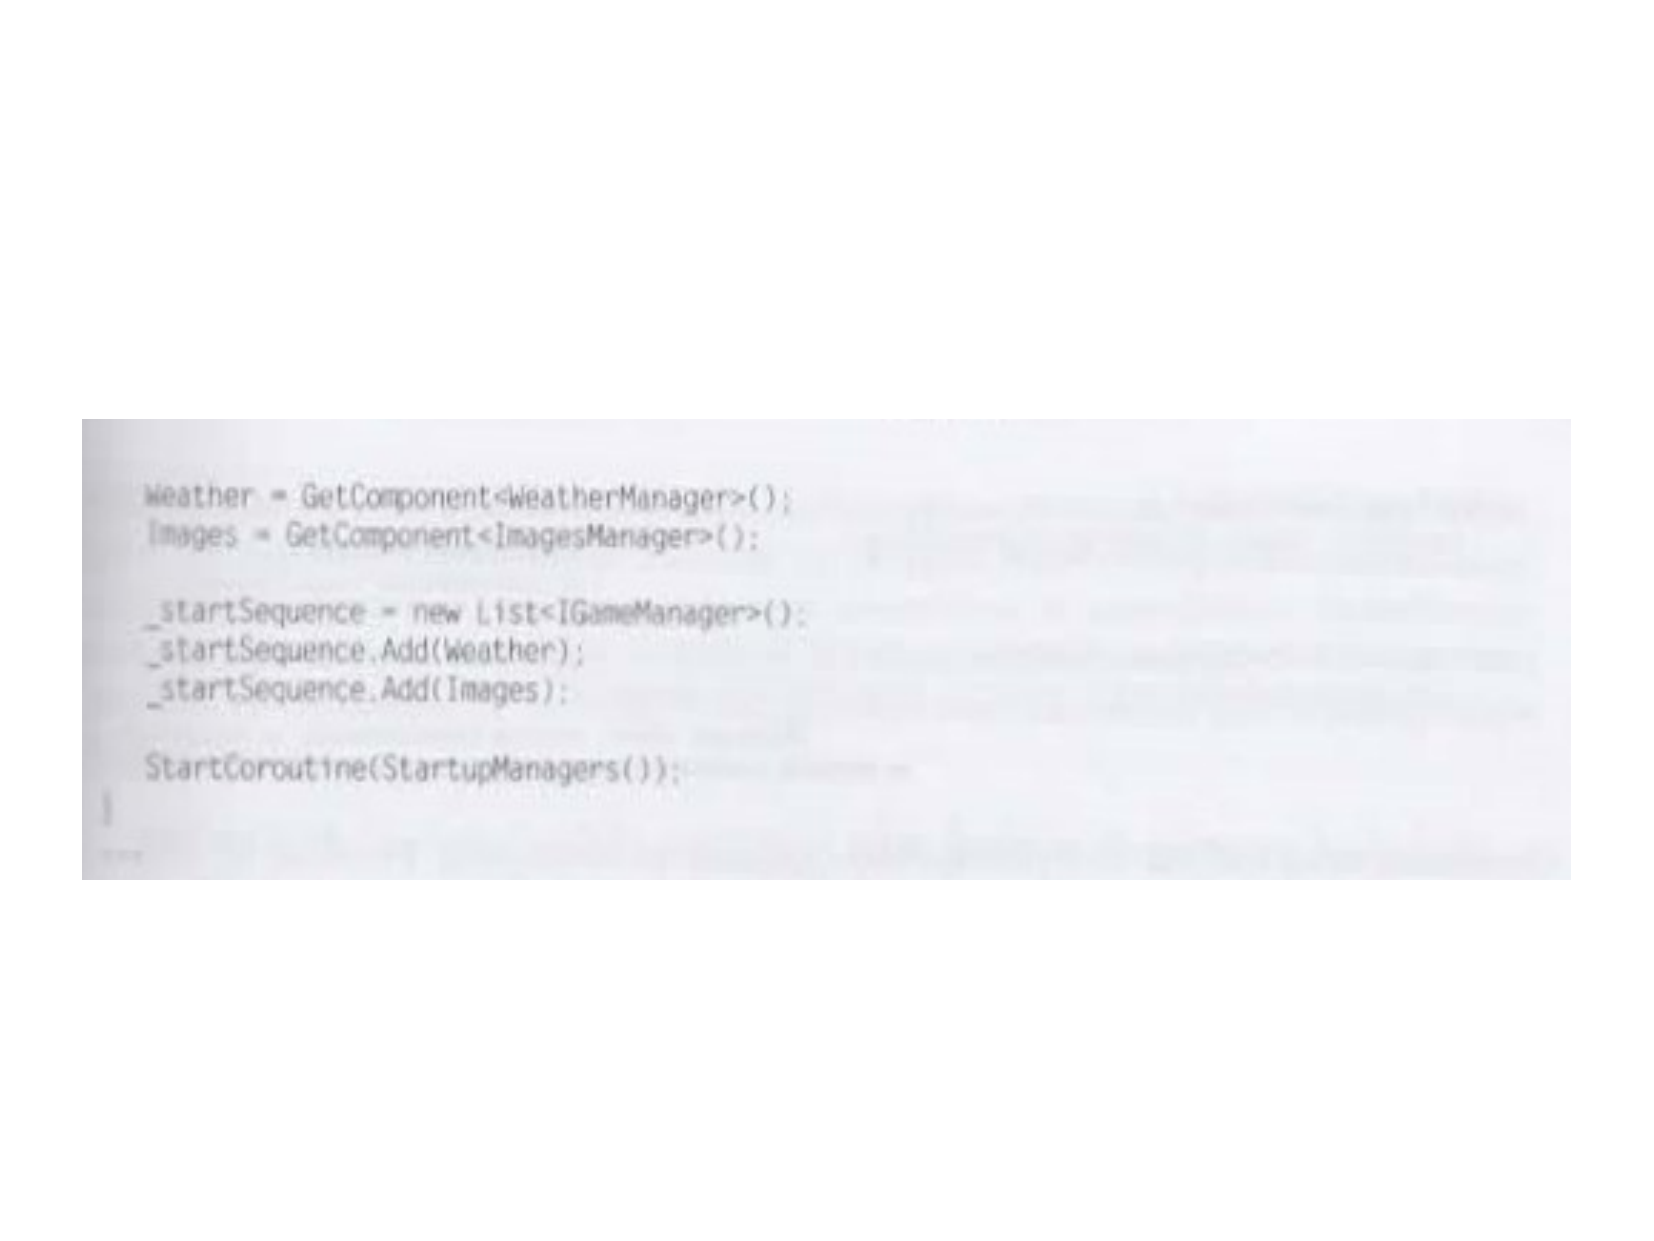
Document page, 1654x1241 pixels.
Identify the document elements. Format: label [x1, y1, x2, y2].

picture [82, 419, 1571, 880]
